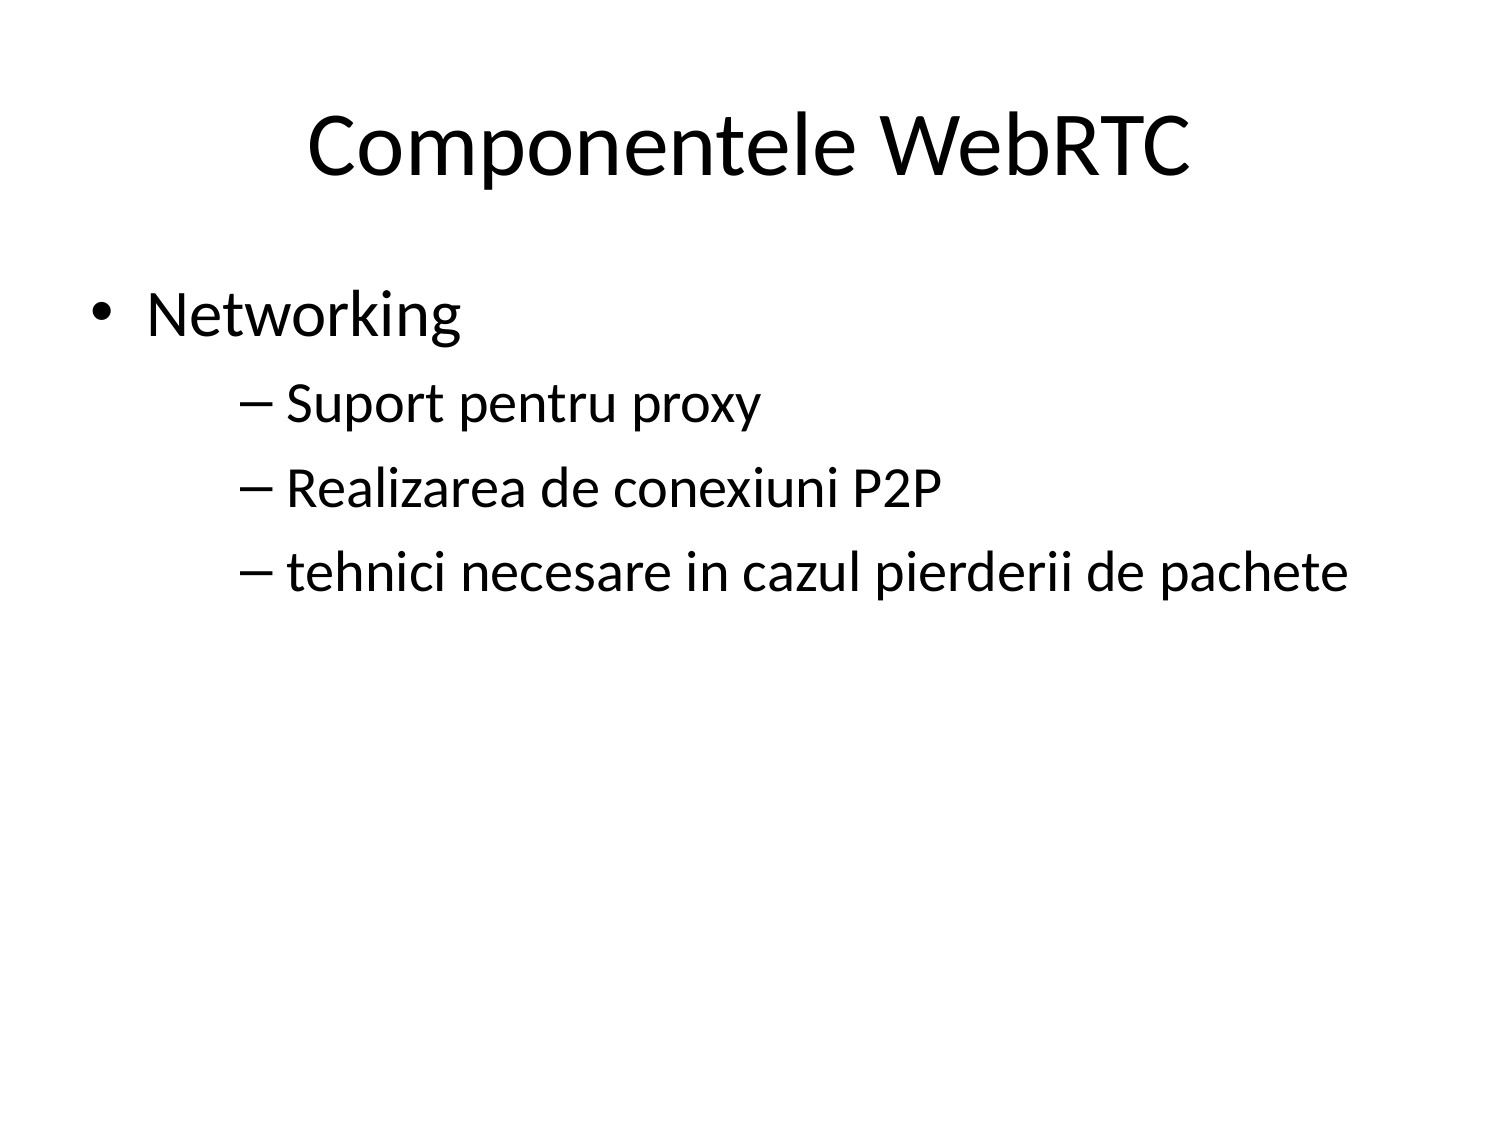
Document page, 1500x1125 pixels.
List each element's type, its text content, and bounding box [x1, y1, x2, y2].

title Componentele WebRTC [75, 45, 1426, 233]
list Networking Suport pentru proxy Realizarea de conexiuni P2P tehnici necesare in cazul pierderii de pachete [75, 262, 1426, 1005]
